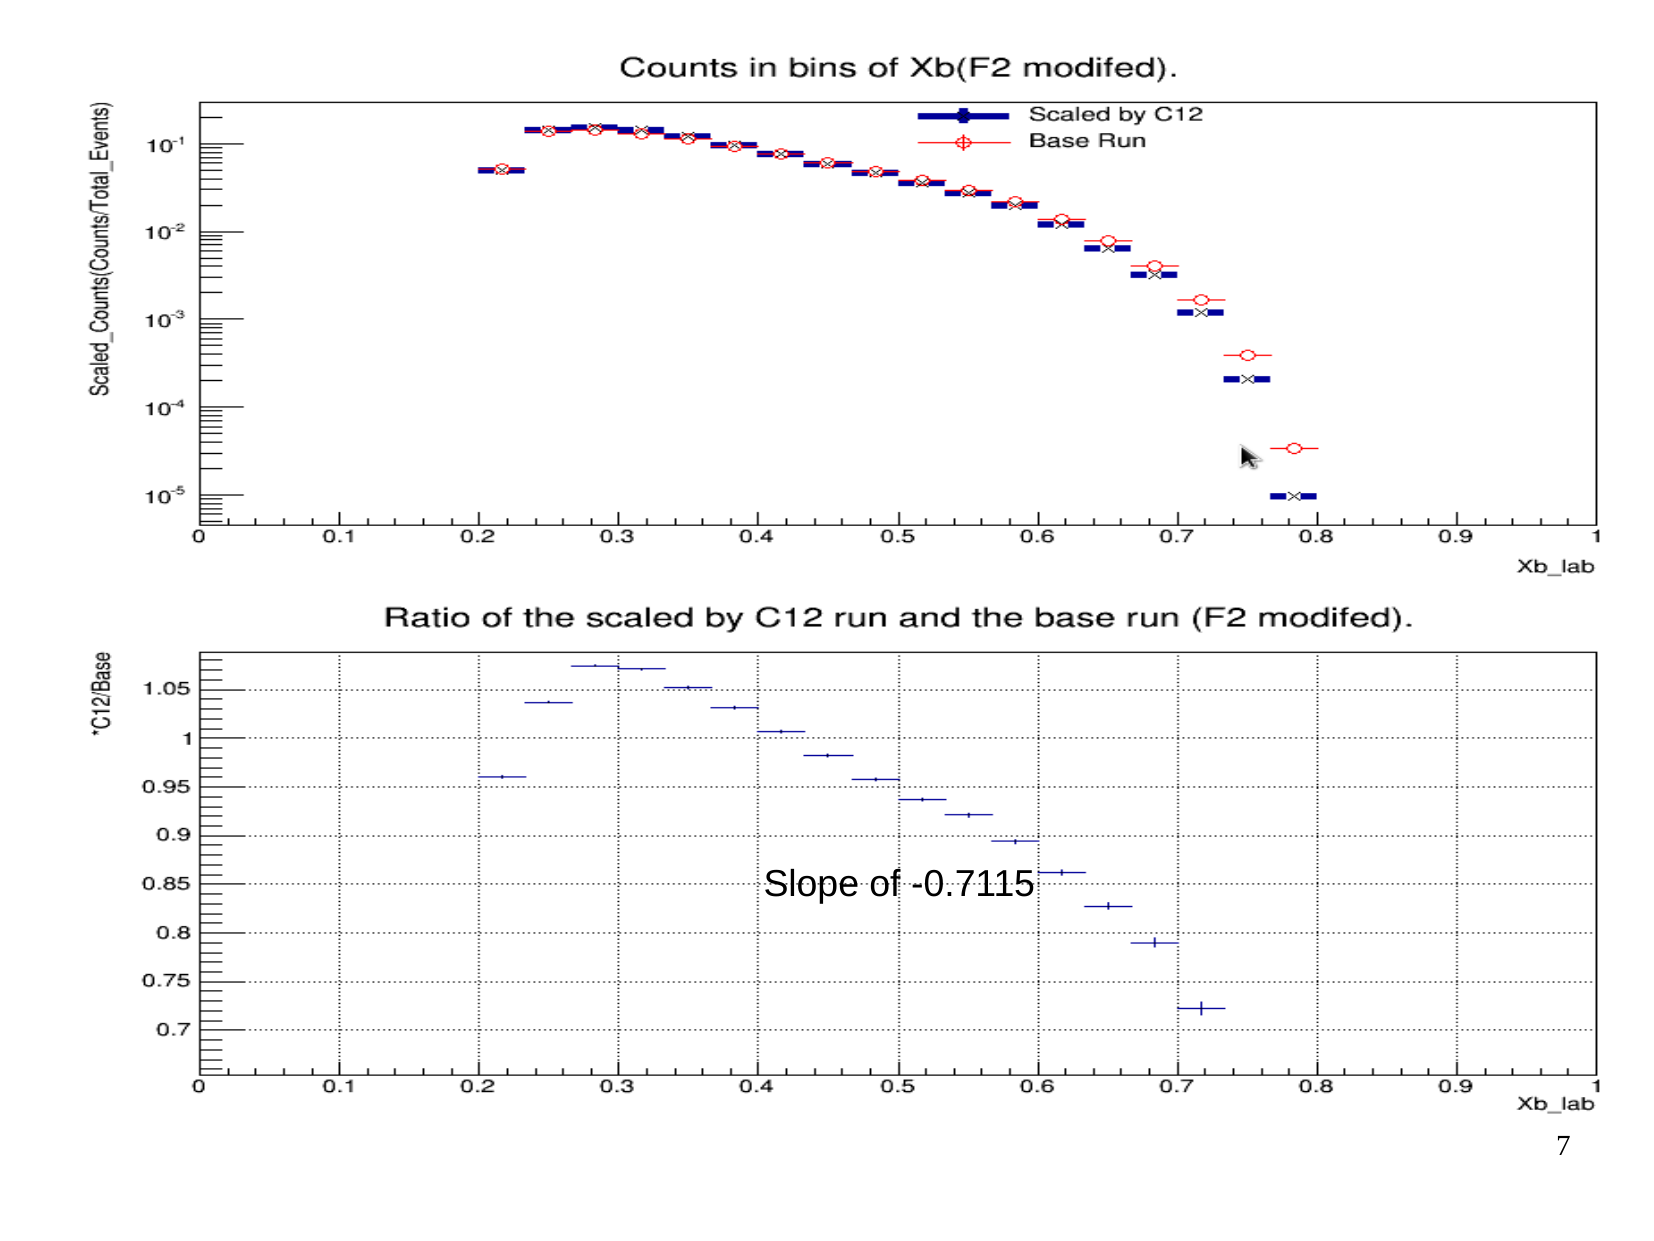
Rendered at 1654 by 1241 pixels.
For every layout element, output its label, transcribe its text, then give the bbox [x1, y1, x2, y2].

picture [60, 44, 1621, 1126]
text_box Slope of -0.7115 [748, 855, 1051, 925]
